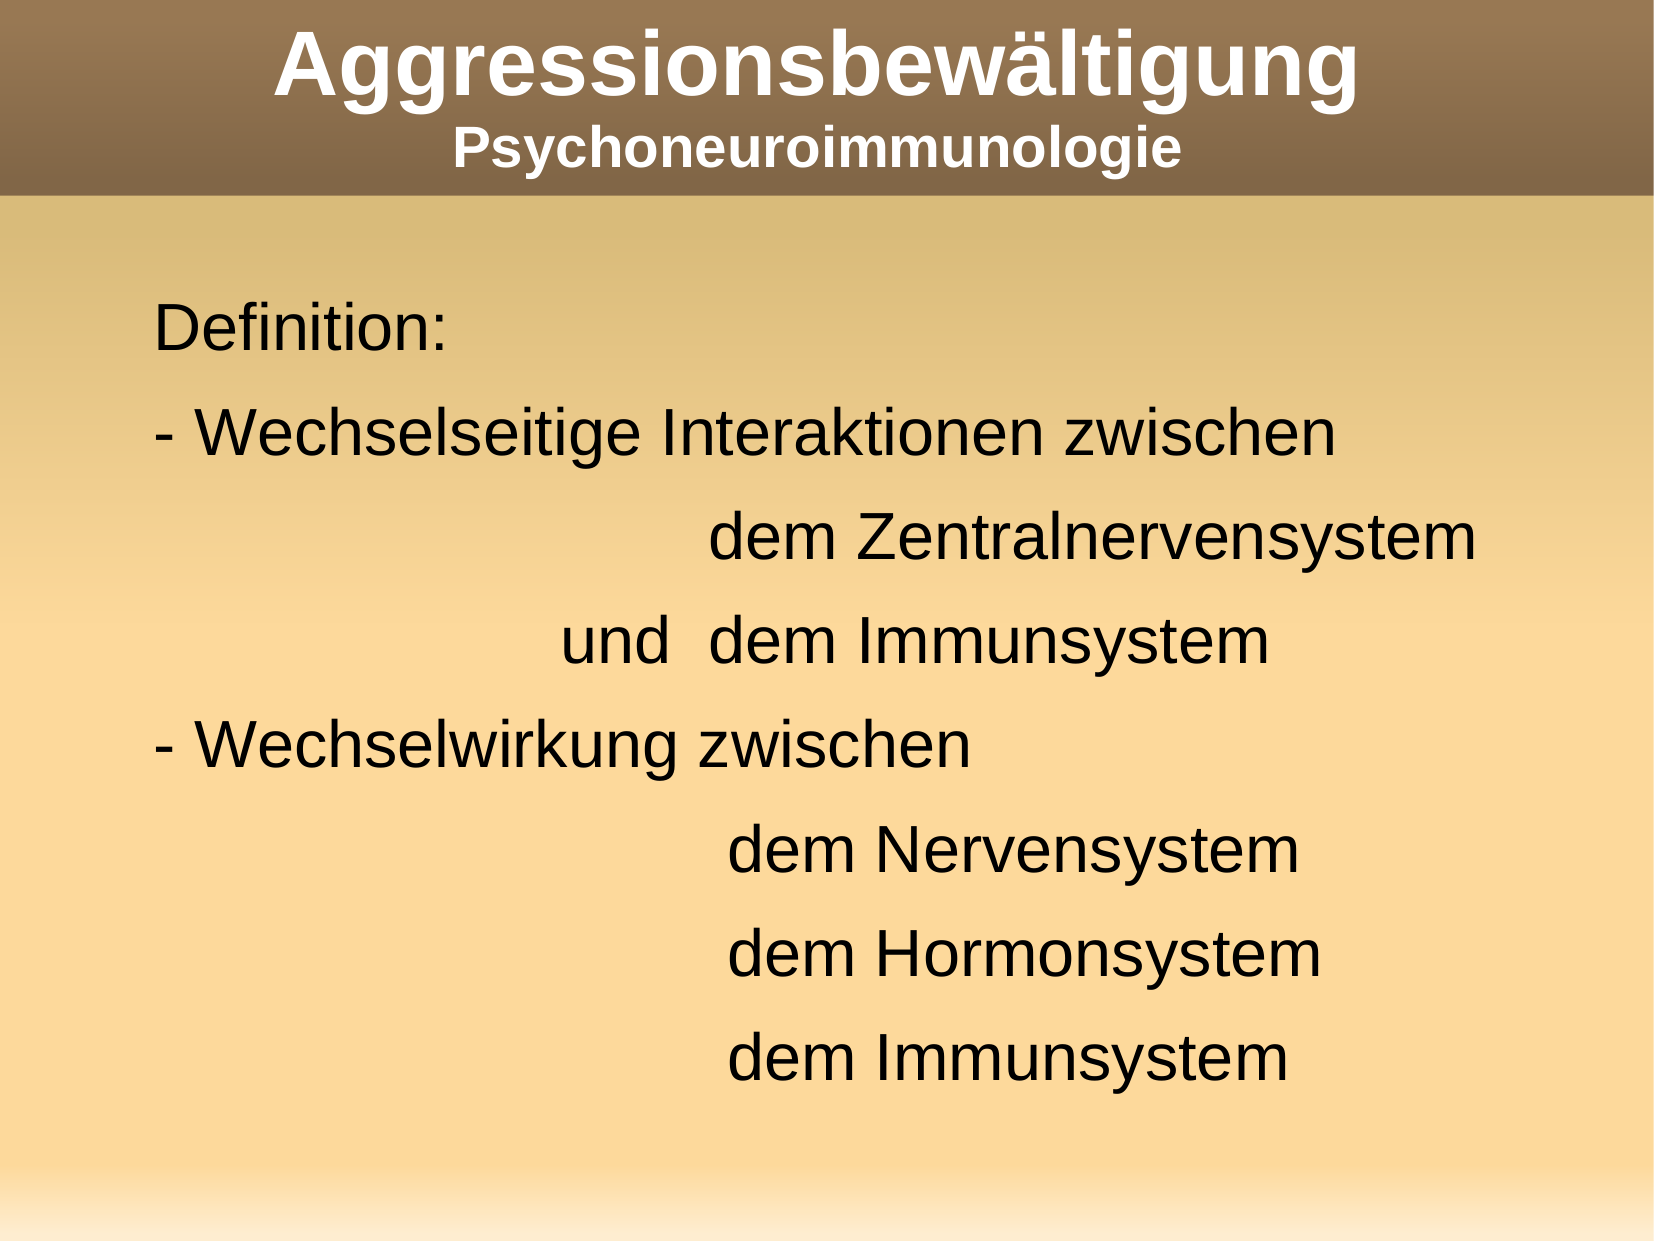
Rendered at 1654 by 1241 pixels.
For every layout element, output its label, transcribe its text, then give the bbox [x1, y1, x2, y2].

picture [0, 0, 1654, 1241]
list Definition: - Wechselseitige Interaktionen zwischen dem Zentralnervensystem und dem Immunsystem - Wechselwirkung zwischen dem Nervensystem dem Hormonsystem dem Immunsystem [82, 290, 1571, 1109]
title Aggressionsbewältigung Psychoneuroimmunologie [73, 0, 1562, 200]
